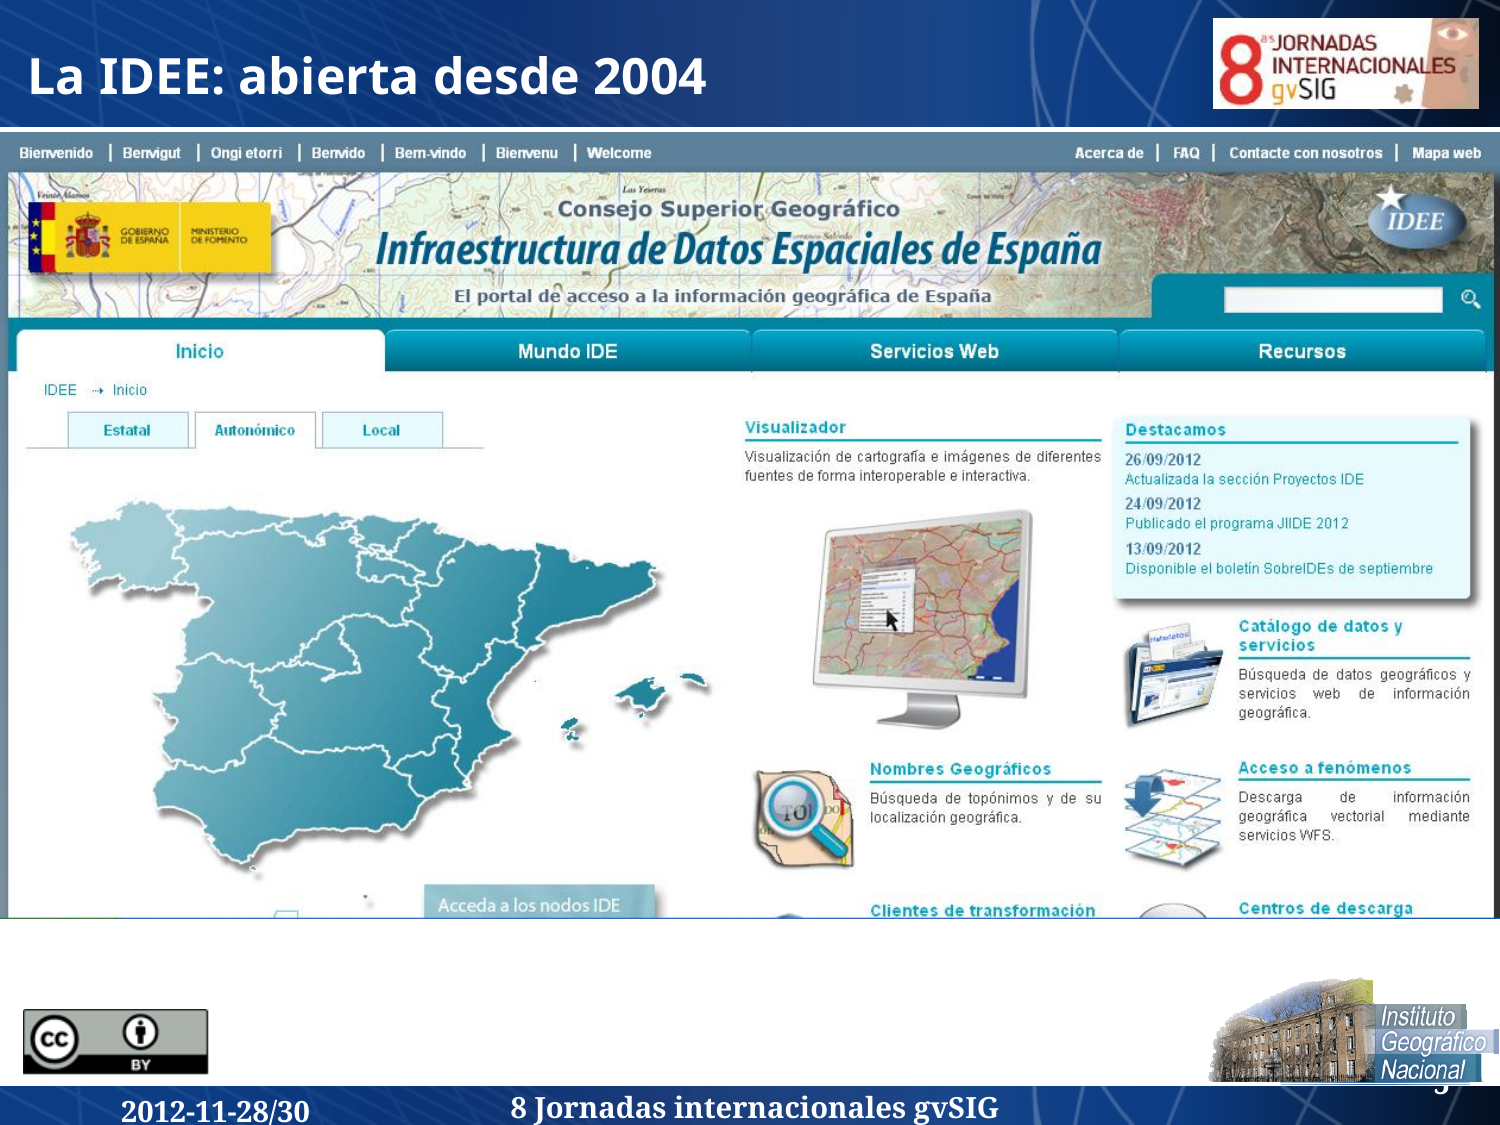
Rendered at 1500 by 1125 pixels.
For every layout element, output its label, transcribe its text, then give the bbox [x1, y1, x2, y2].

picture [0, 968, 1500, 1125]
title La IDEE: abierta desde 2004 [0, 43, 1275, 107]
picture [0, 0, 1500, 127]
picture [0, 132, 1500, 919]
